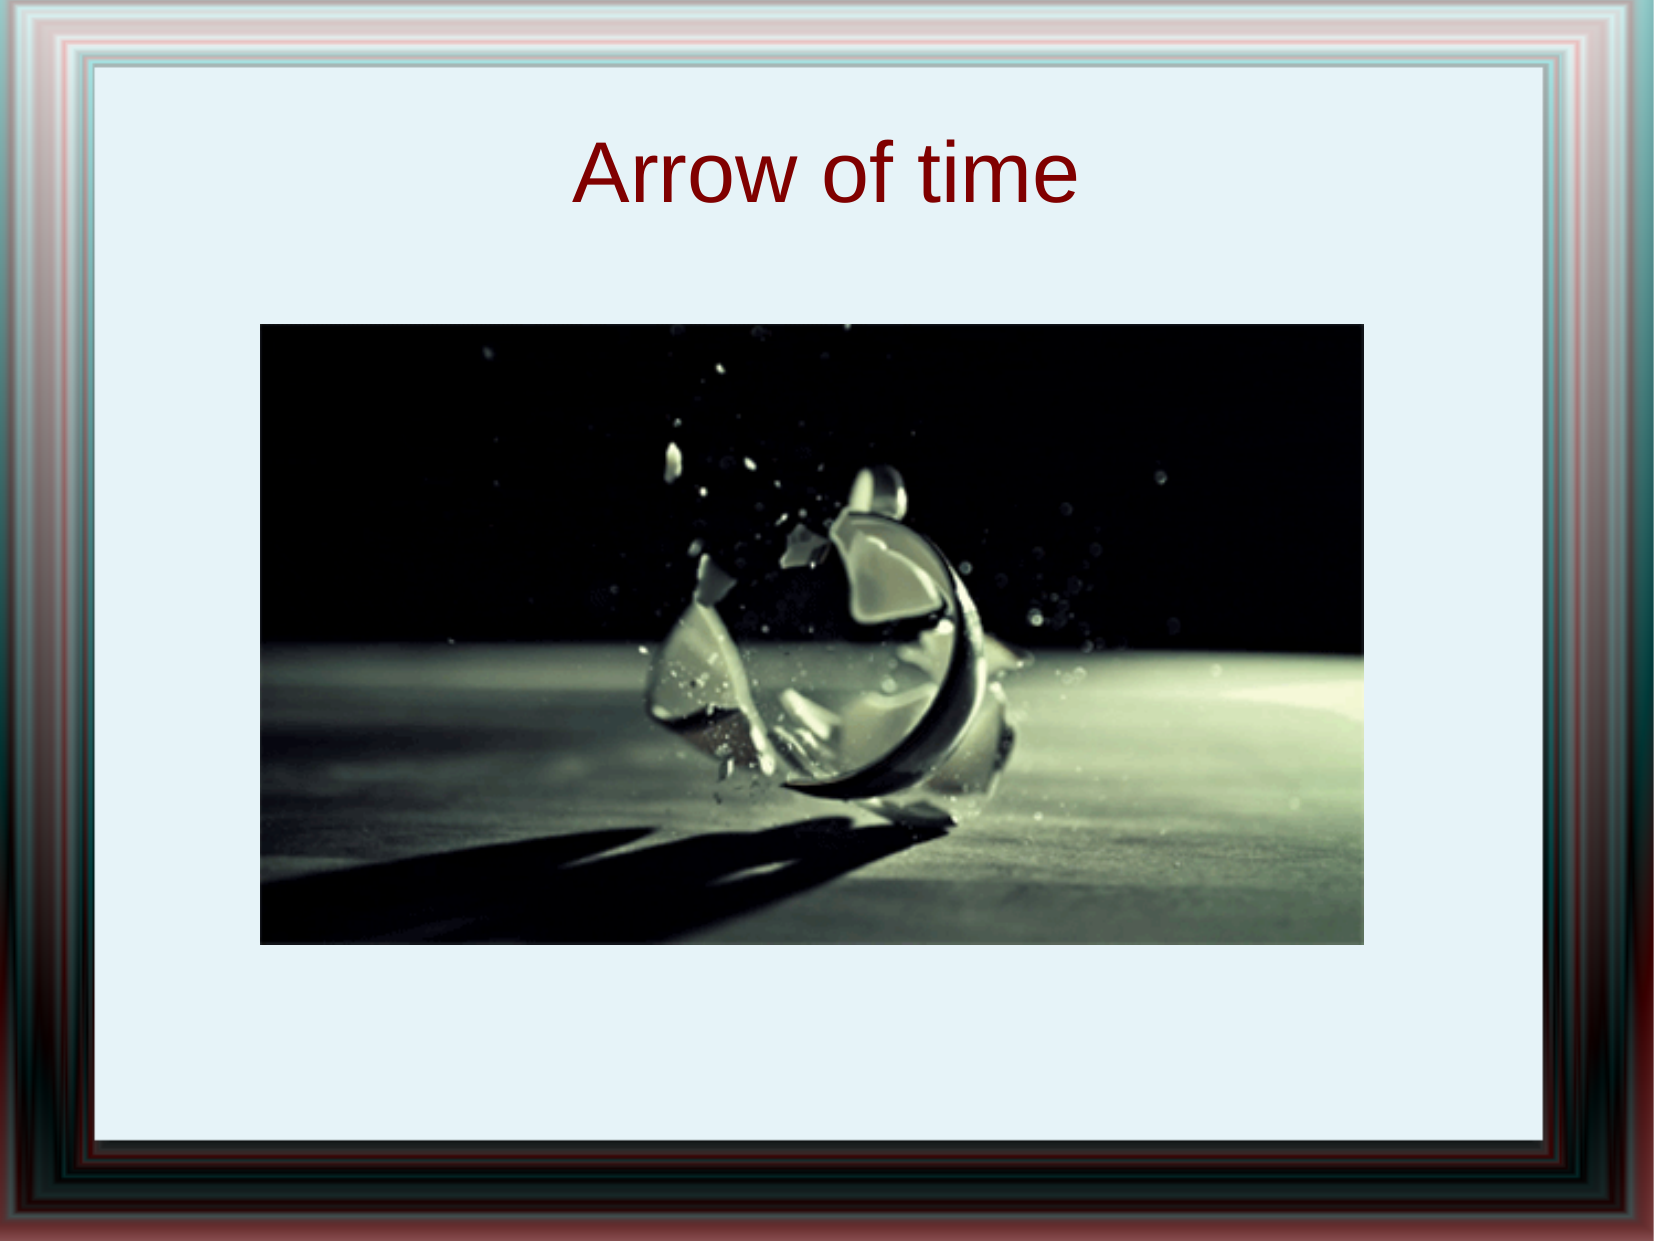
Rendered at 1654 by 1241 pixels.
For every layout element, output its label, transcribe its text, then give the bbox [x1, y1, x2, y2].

picture [0, 0, 1654, 1241]
title Arrow of time [118, 88, 1536, 257]
